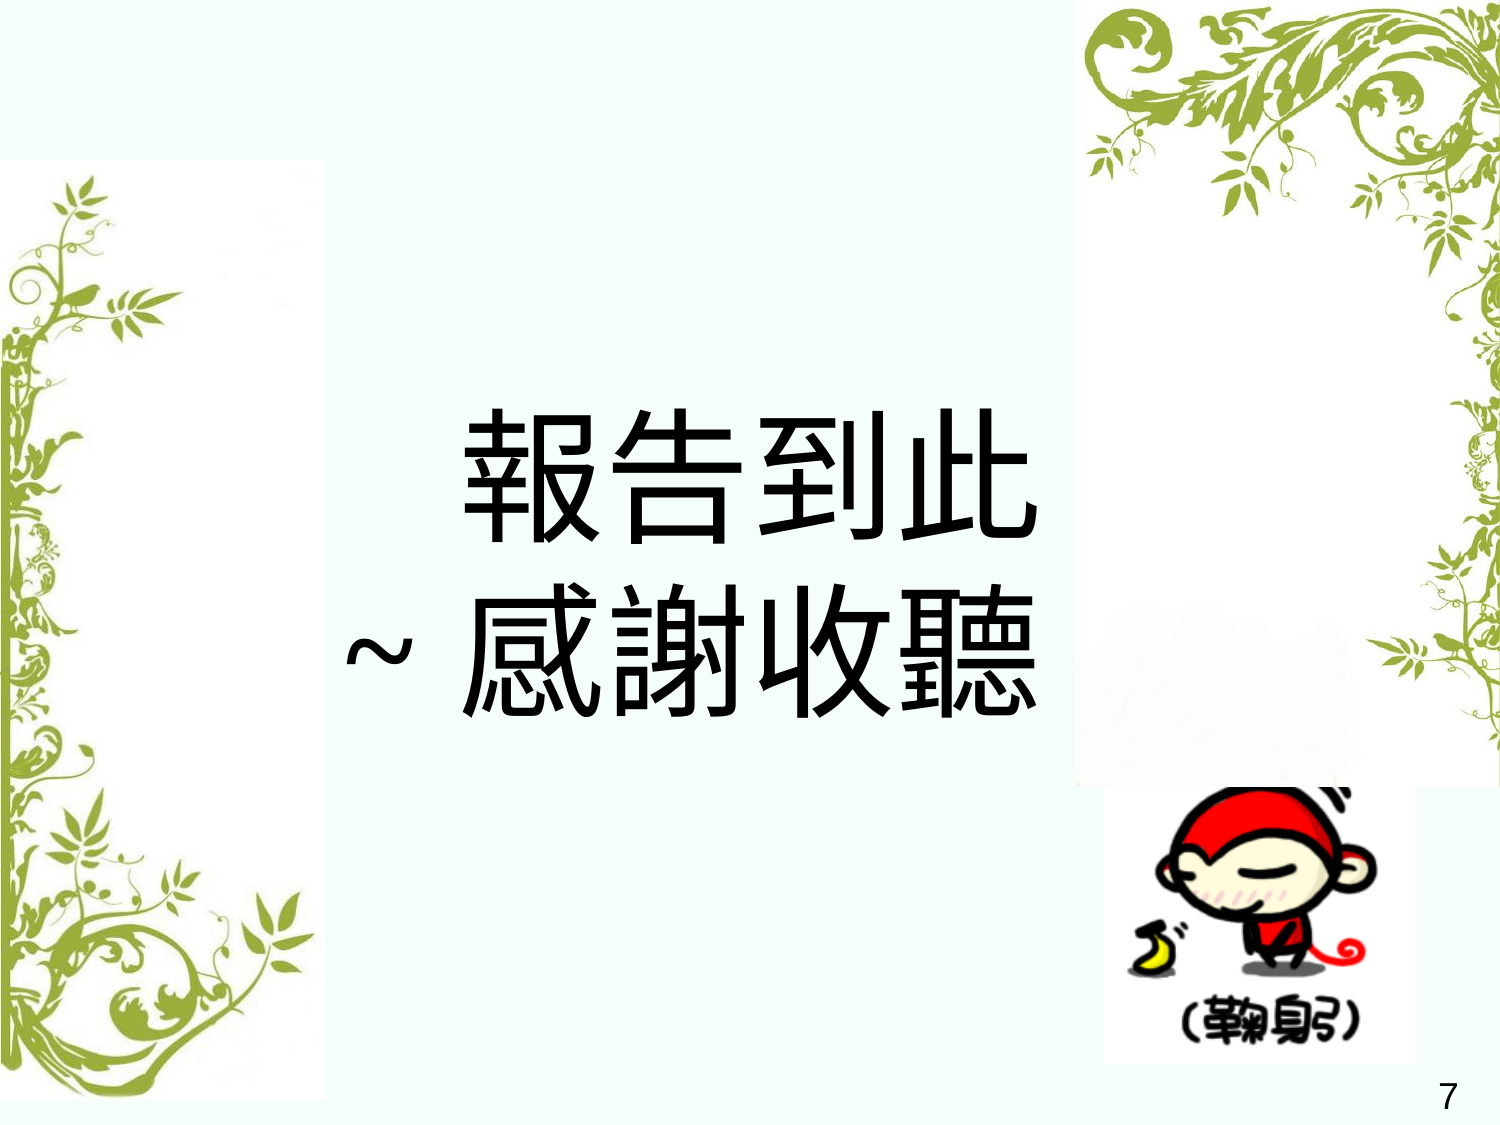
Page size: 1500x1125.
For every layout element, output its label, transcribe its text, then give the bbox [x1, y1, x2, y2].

text_box 7 [1423, 1064, 1483, 1125]
text_box 報告到此 ~感謝收聽~ [325, 378, 1075, 747]
picture [1075, 0, 1500, 1065]
picture [0, 160, 325, 1102]
